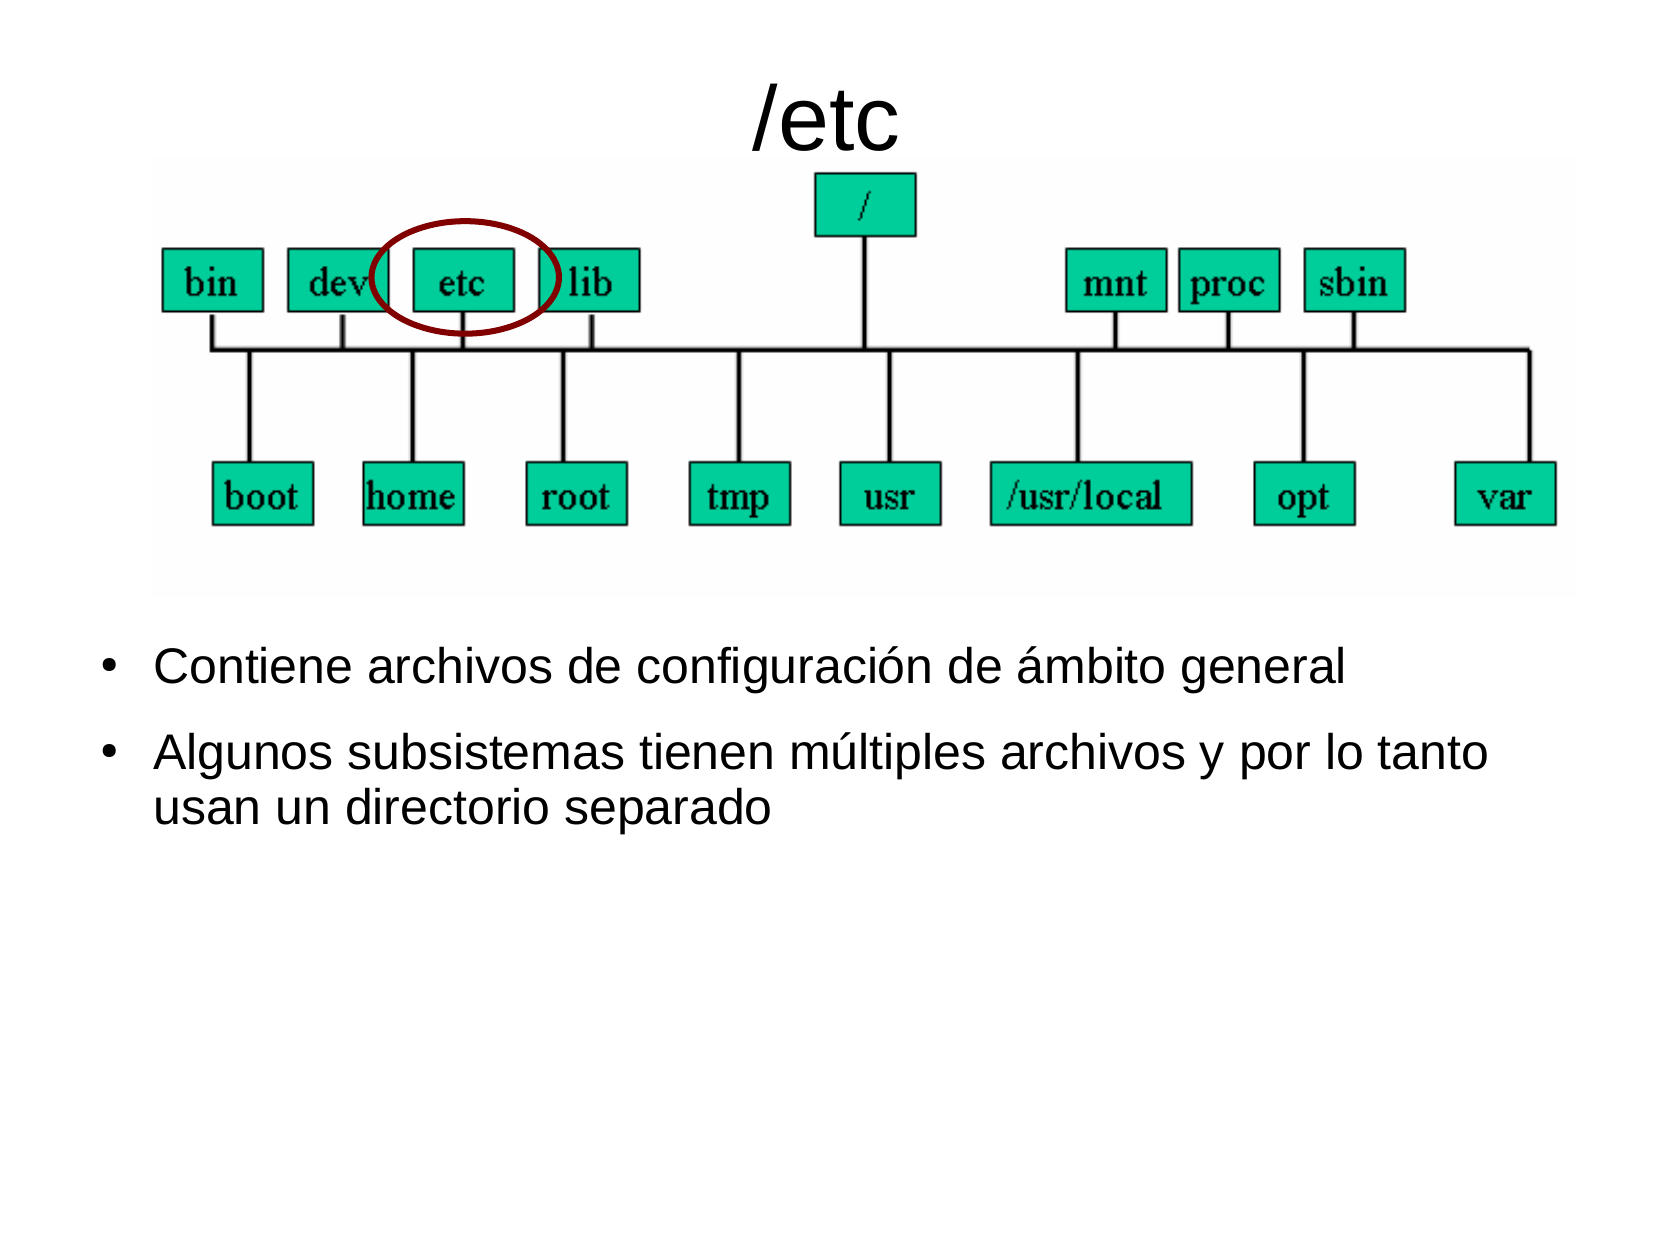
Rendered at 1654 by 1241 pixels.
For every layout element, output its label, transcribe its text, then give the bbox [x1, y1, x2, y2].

list Contiene archivos de configuración de ámbito general Algunos subsistemas tienen múltiples archivos y por lo tanto usan un directorio separado [82, 638, 1571, 926]
picture [150, 157, 1576, 597]
title /etc [82, 49, 1571, 188]
